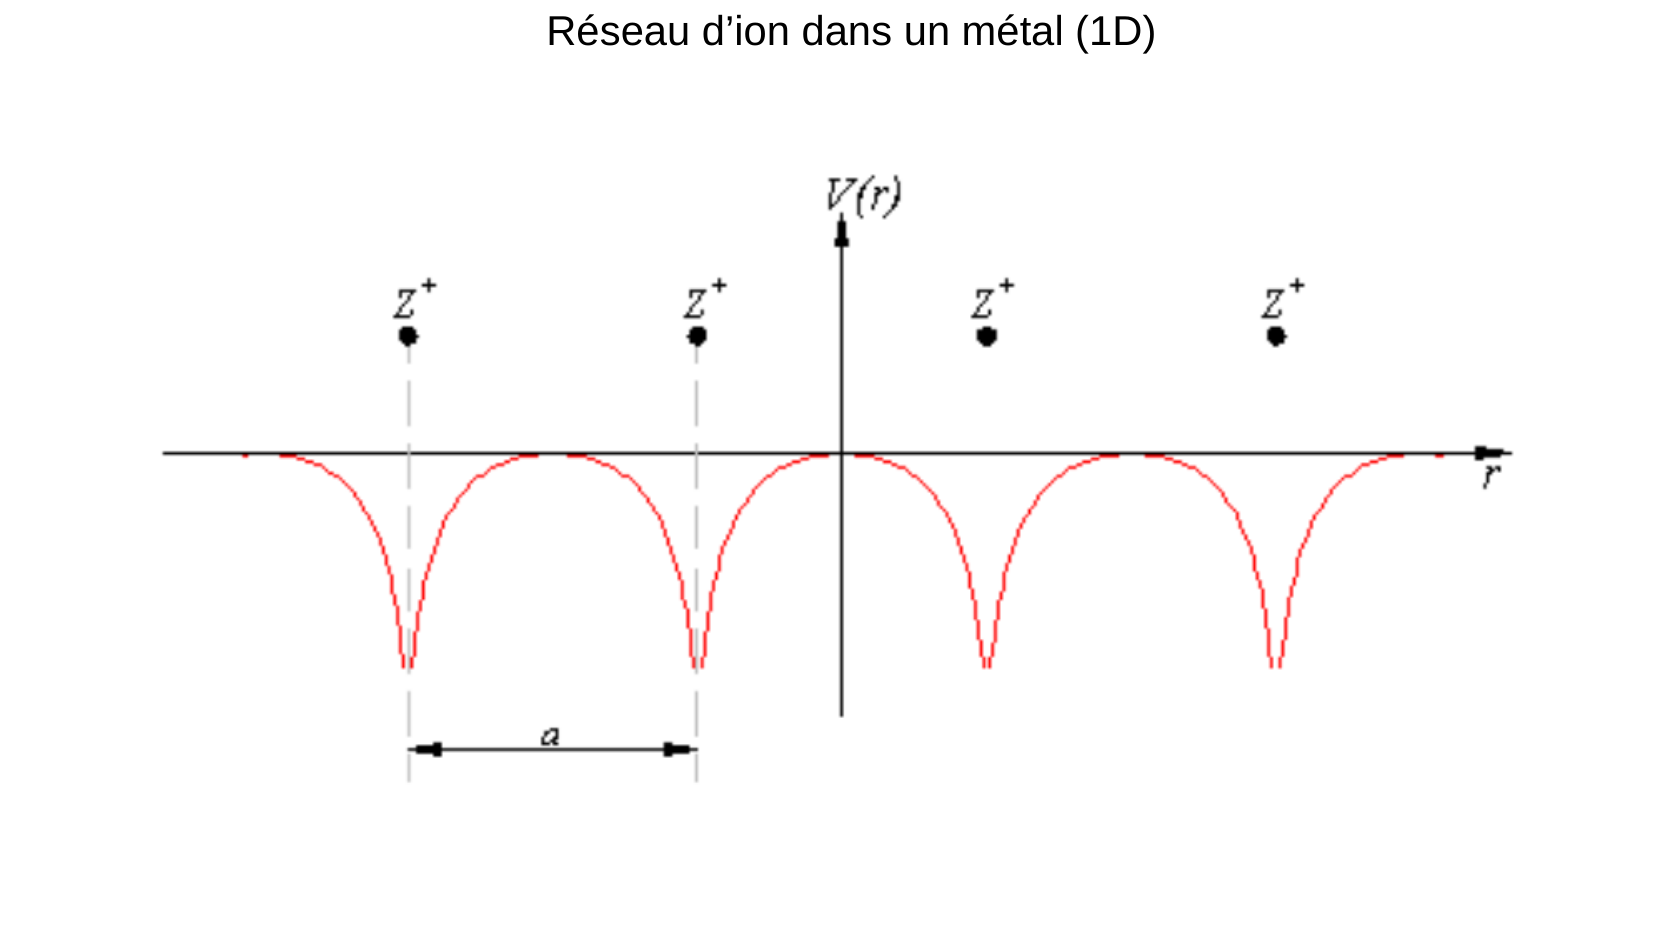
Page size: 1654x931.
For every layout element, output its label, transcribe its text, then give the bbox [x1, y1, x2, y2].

text_box Réseau d’ion dans un métal (1D) [531, 0, 1182, 89]
picture [88, 118, 1532, 798]
